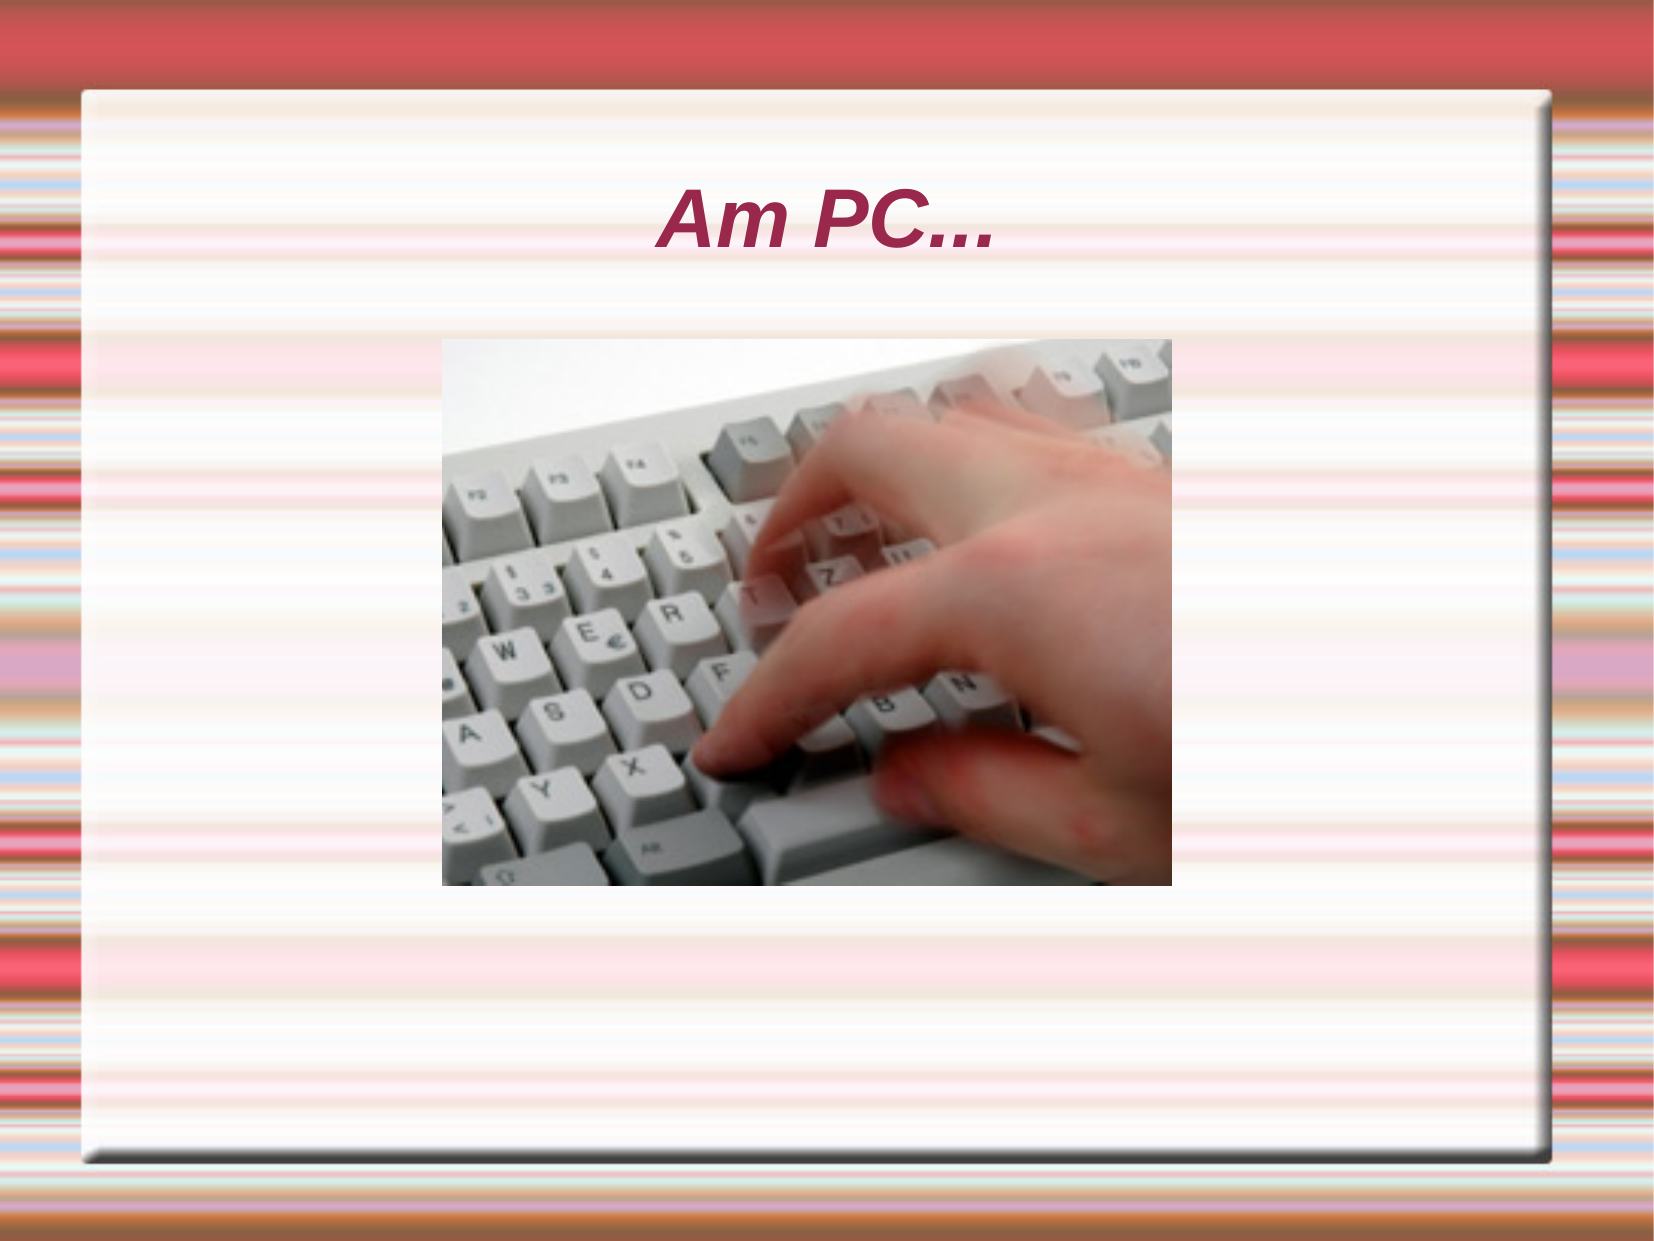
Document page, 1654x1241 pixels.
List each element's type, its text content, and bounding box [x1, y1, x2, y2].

title Am PC... [121, 114, 1534, 322]
picture [0, 0, 1654, 1241]
